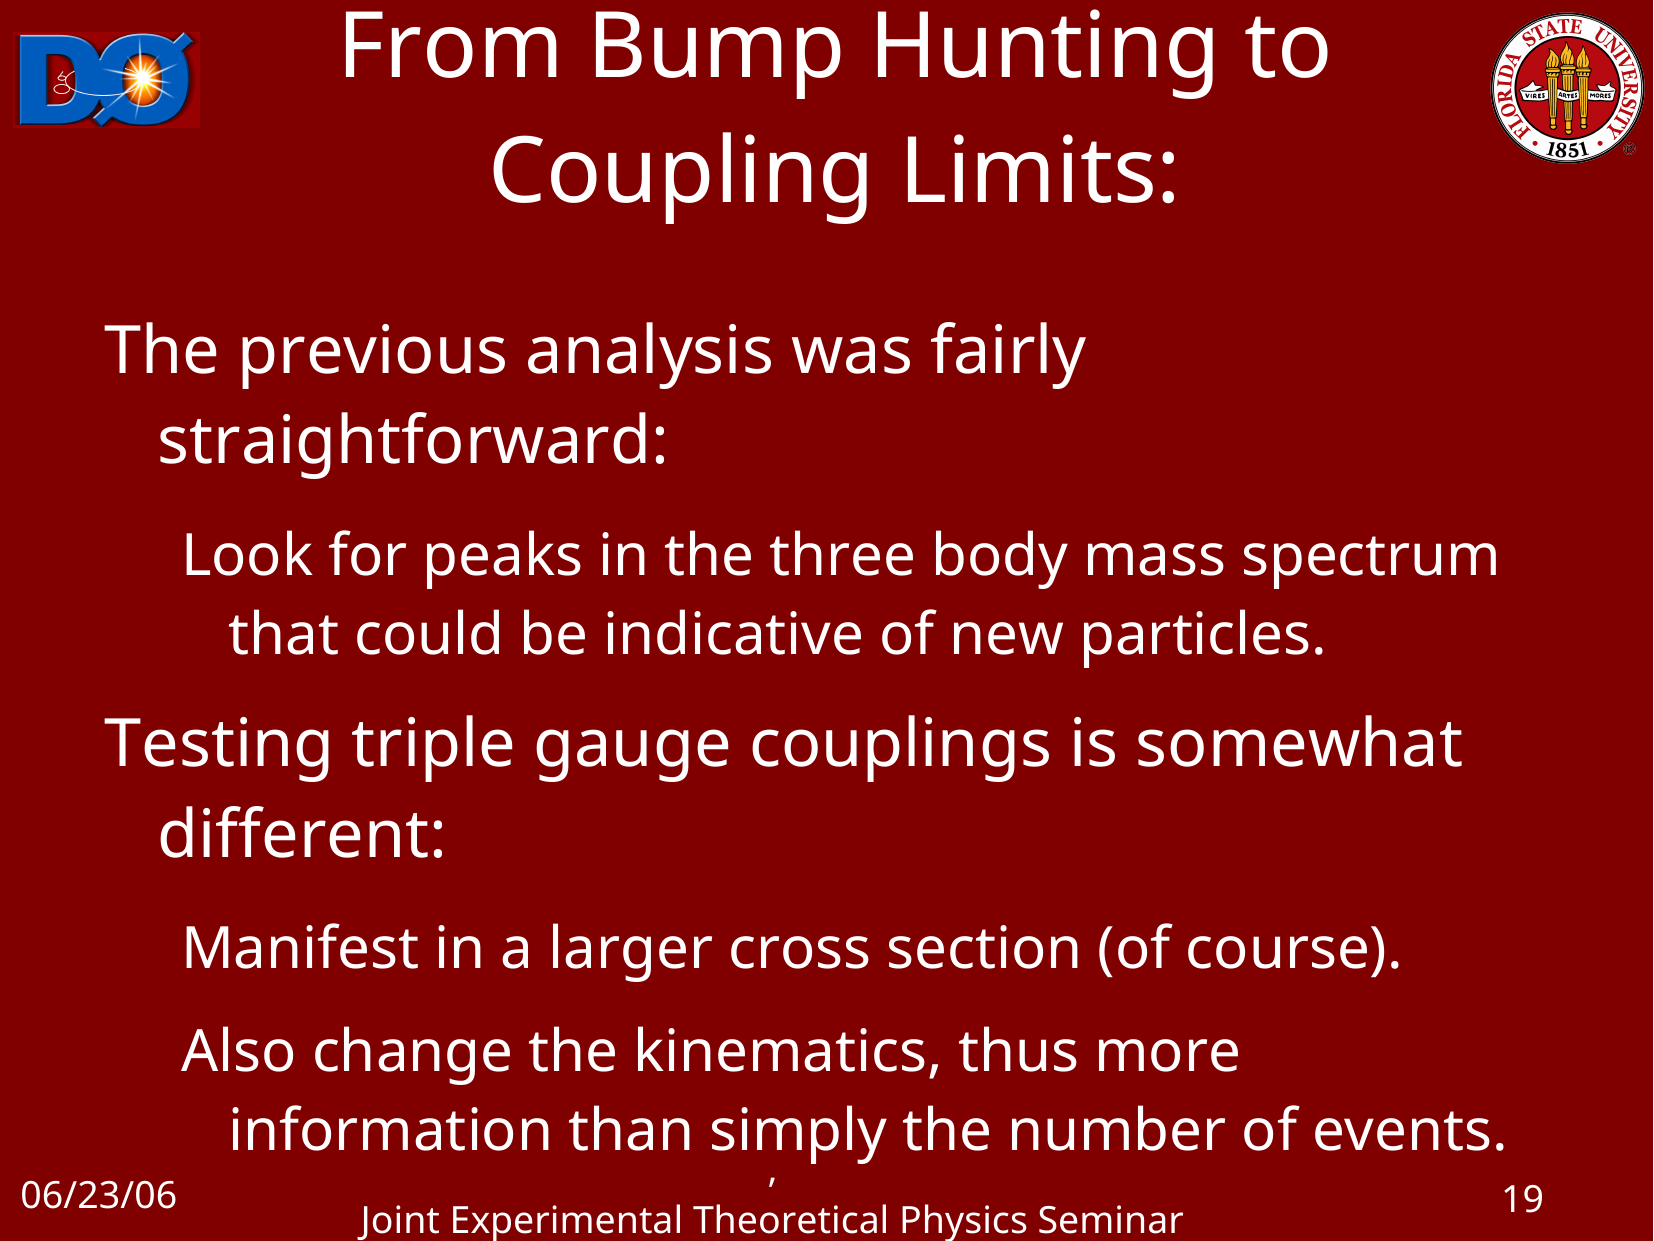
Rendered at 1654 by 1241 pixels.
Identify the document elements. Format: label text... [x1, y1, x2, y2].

picture [13, 32, 196, 128]
list The previous analysis was fairly straightforward: Look for peaks in the three body mass spectrum that could be indicative of new particles. Testing triple gauge couplings is somewhat different: Manifest in a larger cross section (of course). Also change the kinematics, thus more information than simply the number of events. [86, 301, 1575, 1121]
picture [1489, 11, 1646, 165]
title From Bump Hunting to Coupling Limits: [196, 0, 1475, 210]
